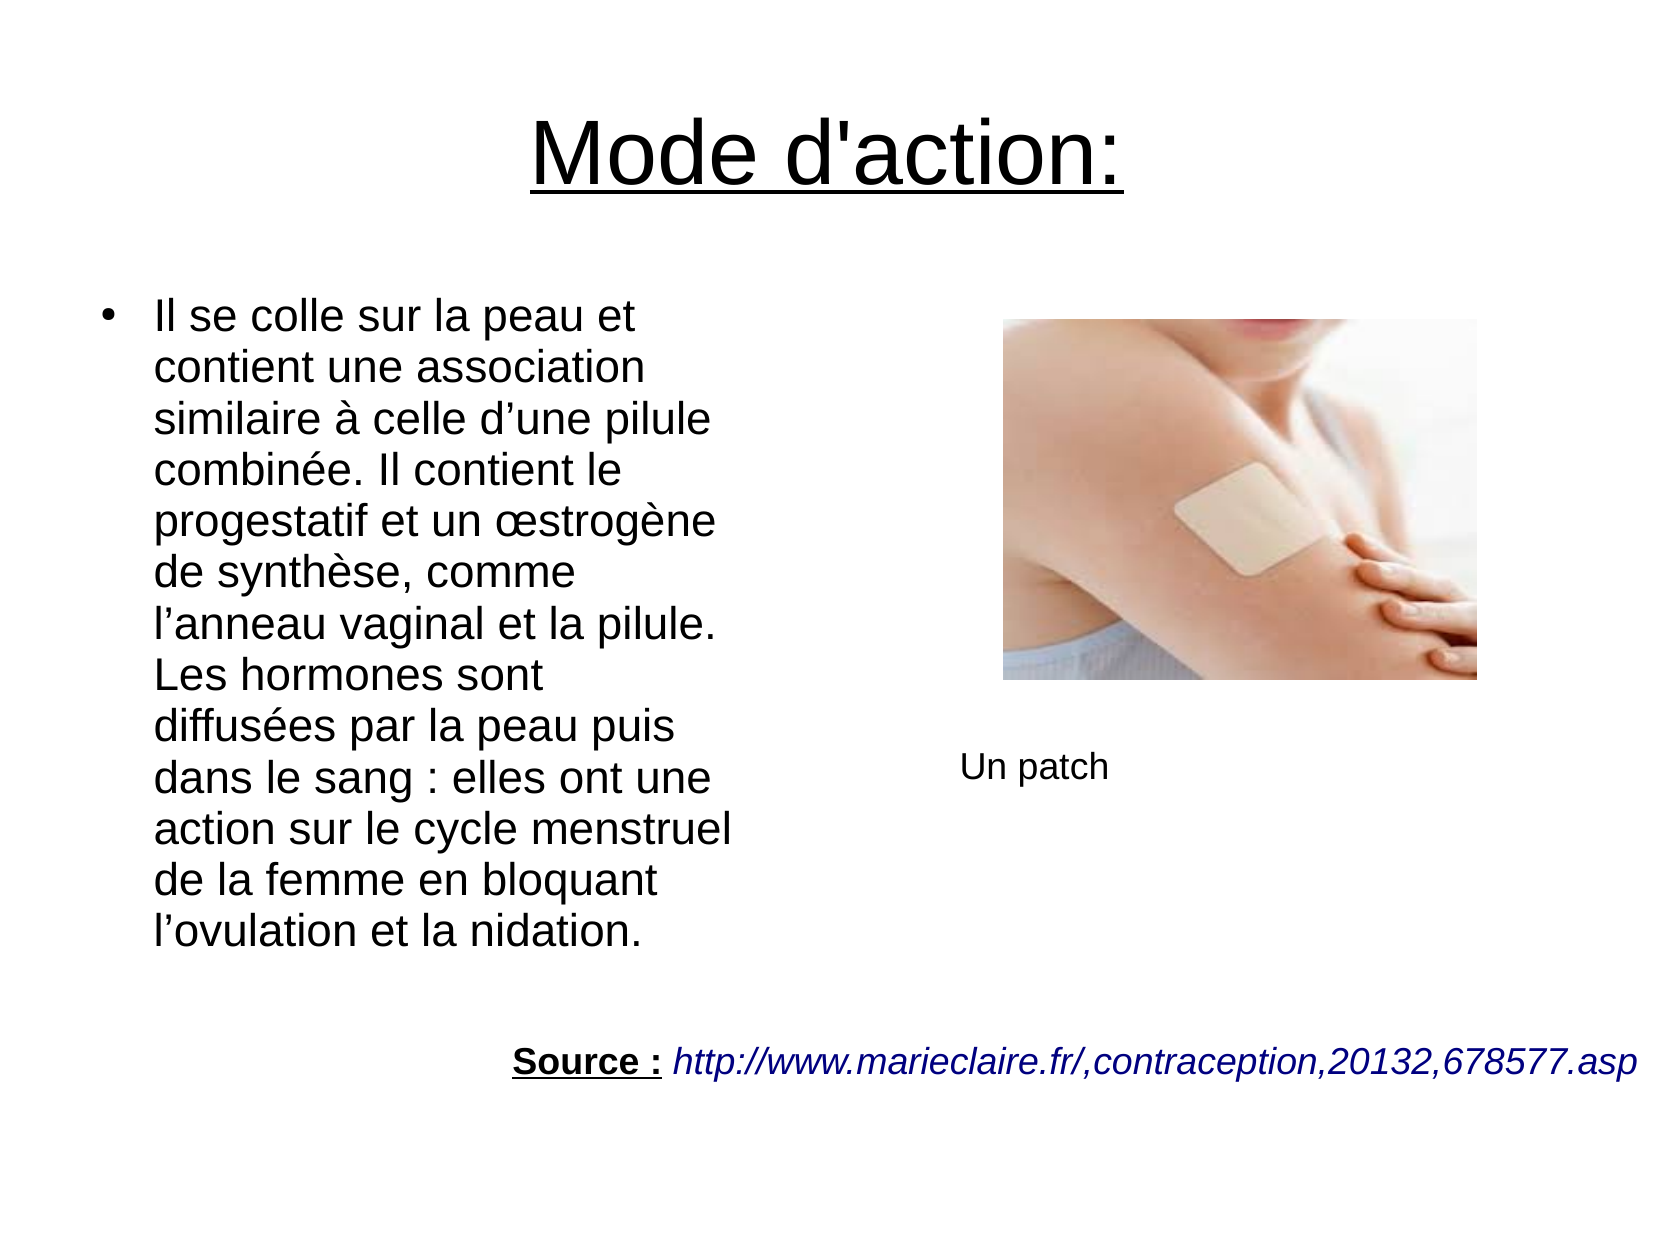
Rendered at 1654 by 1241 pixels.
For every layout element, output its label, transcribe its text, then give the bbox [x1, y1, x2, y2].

list Il se colle sur la peau et contient une association similaire à celle d’une pilule combinée. Il contient le progestatif et un œstrogène de synthèse, comme l’anneau vaginal et la pilule. Les hormones sont diffusées par la peau puis dans le sang : elles ont une action sur le cycle menstruel de la femme en bloquant l’ovulation et la nidation. [82, 290, 739, 1010]
text_box Source : http://www.marieclaire.fr/,contraception,20132,678577.asp [497, 1033, 1654, 1134]
picture [1003, 319, 1477, 680]
title Mode d'action: [82, 49, 1571, 257]
text_box Un patch [944, 738, 1536, 796]
